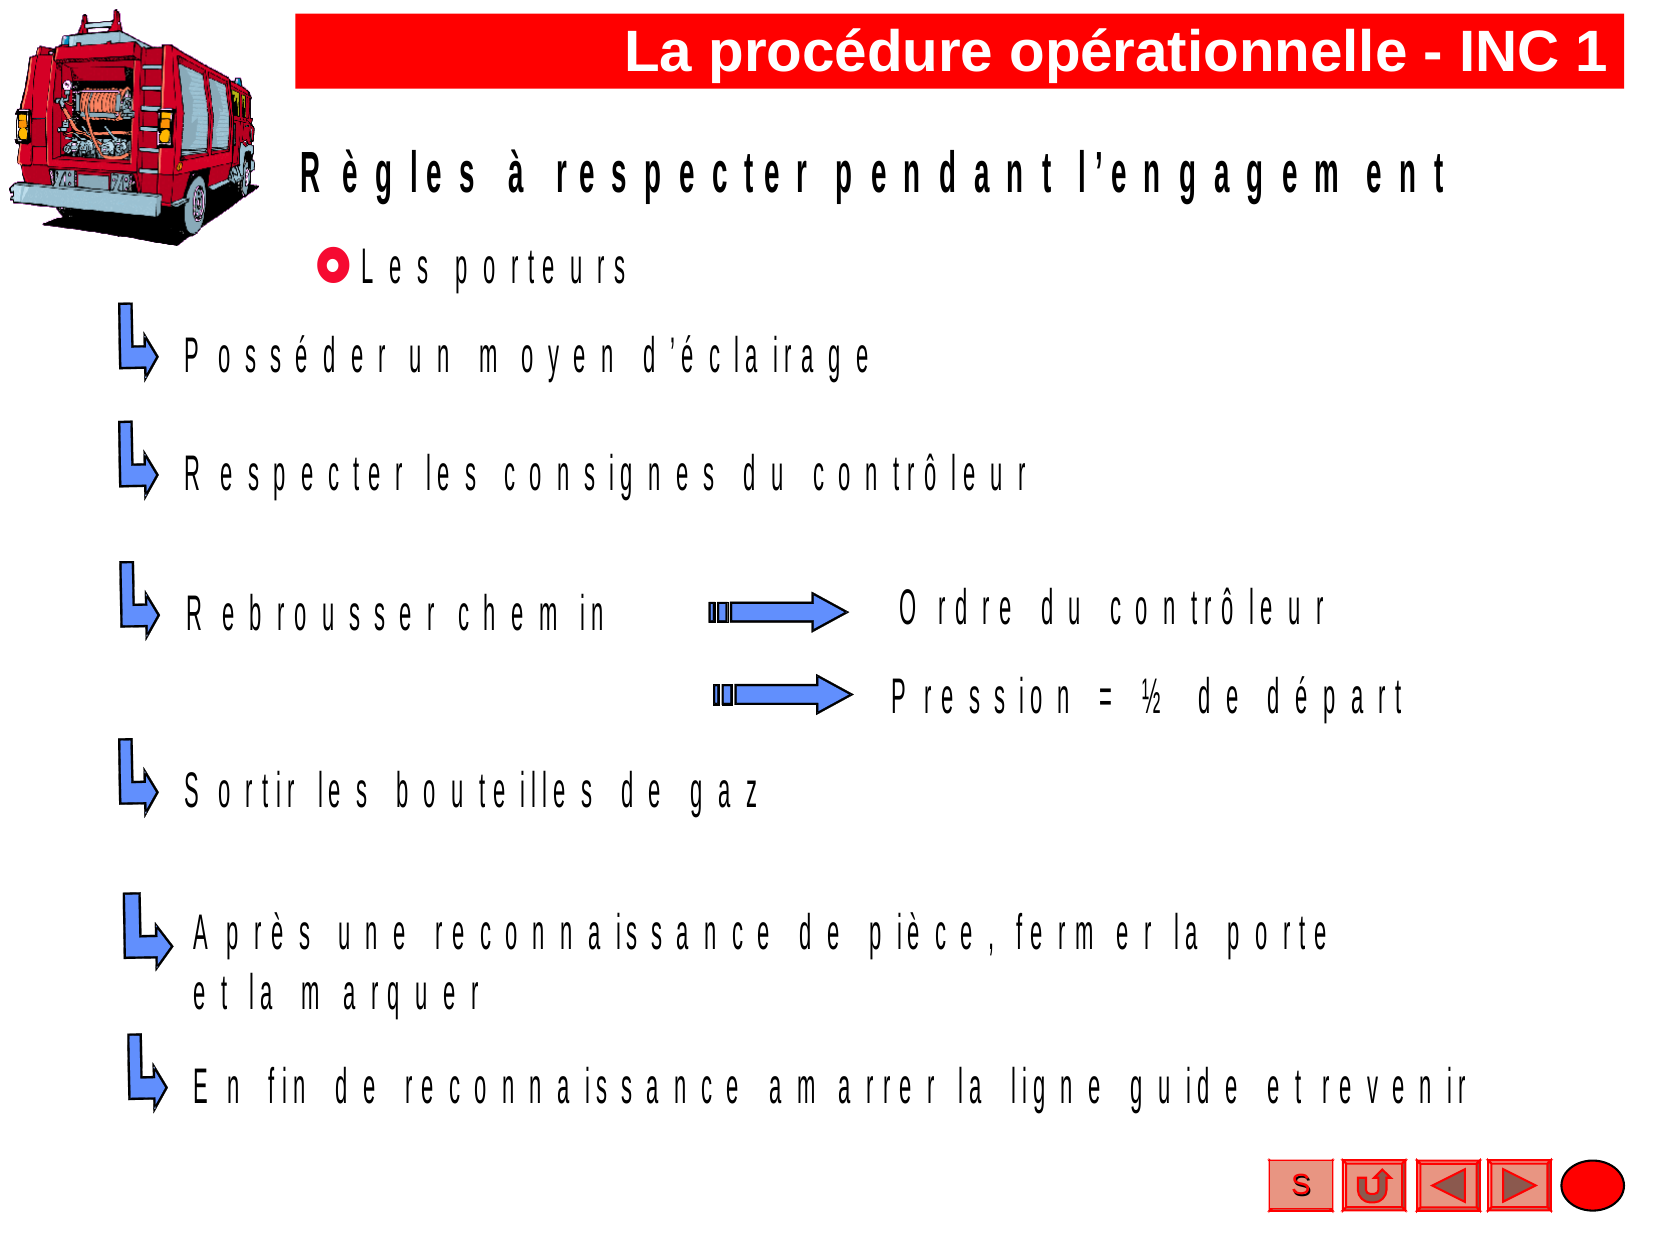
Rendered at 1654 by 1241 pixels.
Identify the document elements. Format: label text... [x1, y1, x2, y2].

picture [119, 561, 650, 672]
picture [118, 118, 1491, 414]
picture [122, 885, 1506, 1145]
text_box [1561, 1160, 1625, 1211]
picture [118, 420, 1066, 532]
text_box La procédure opérationnelle - INC 1 [295, 13, 1625, 89]
picture [8, 8, 260, 246]
picture [118, 561, 1477, 850]
